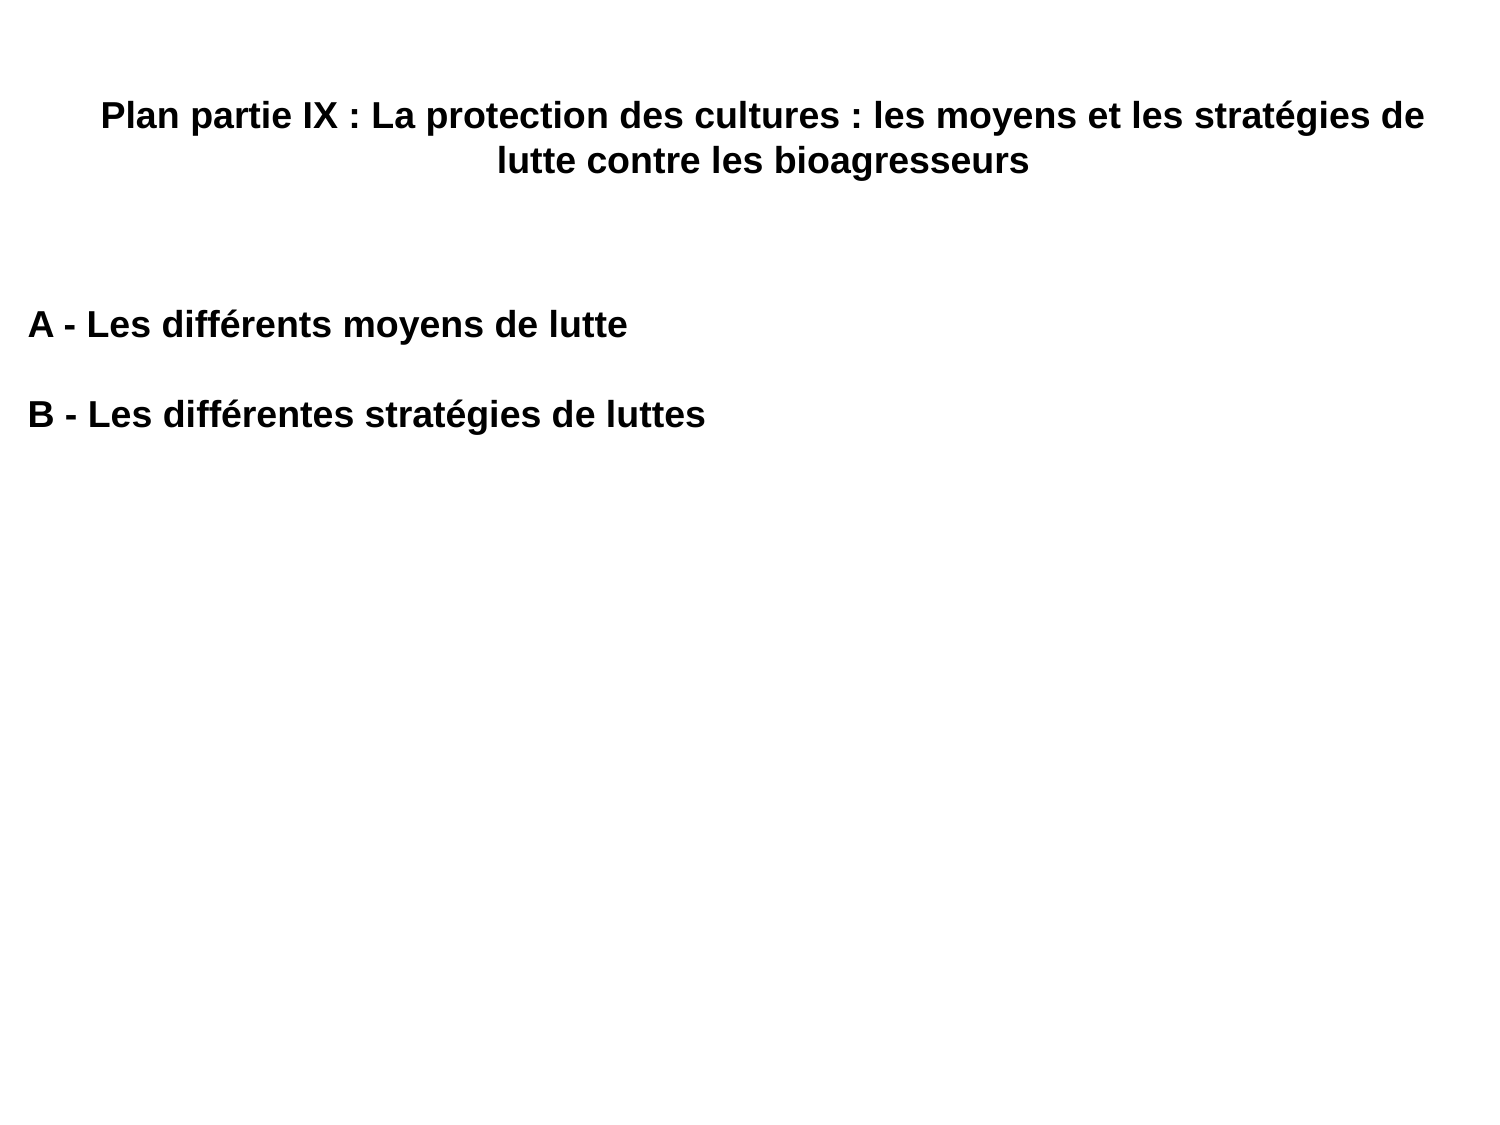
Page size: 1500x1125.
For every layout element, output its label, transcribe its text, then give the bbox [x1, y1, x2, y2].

text_box A - Les différents moyens de lutte B - Les différentes stratégies de luttes [27, 300, 1383, 1066]
text_box Plan partie IX : La protection des cultures : les moyens et les stratégies de lutte contre les bioagresseurs [88, 42, 1439, 231]
